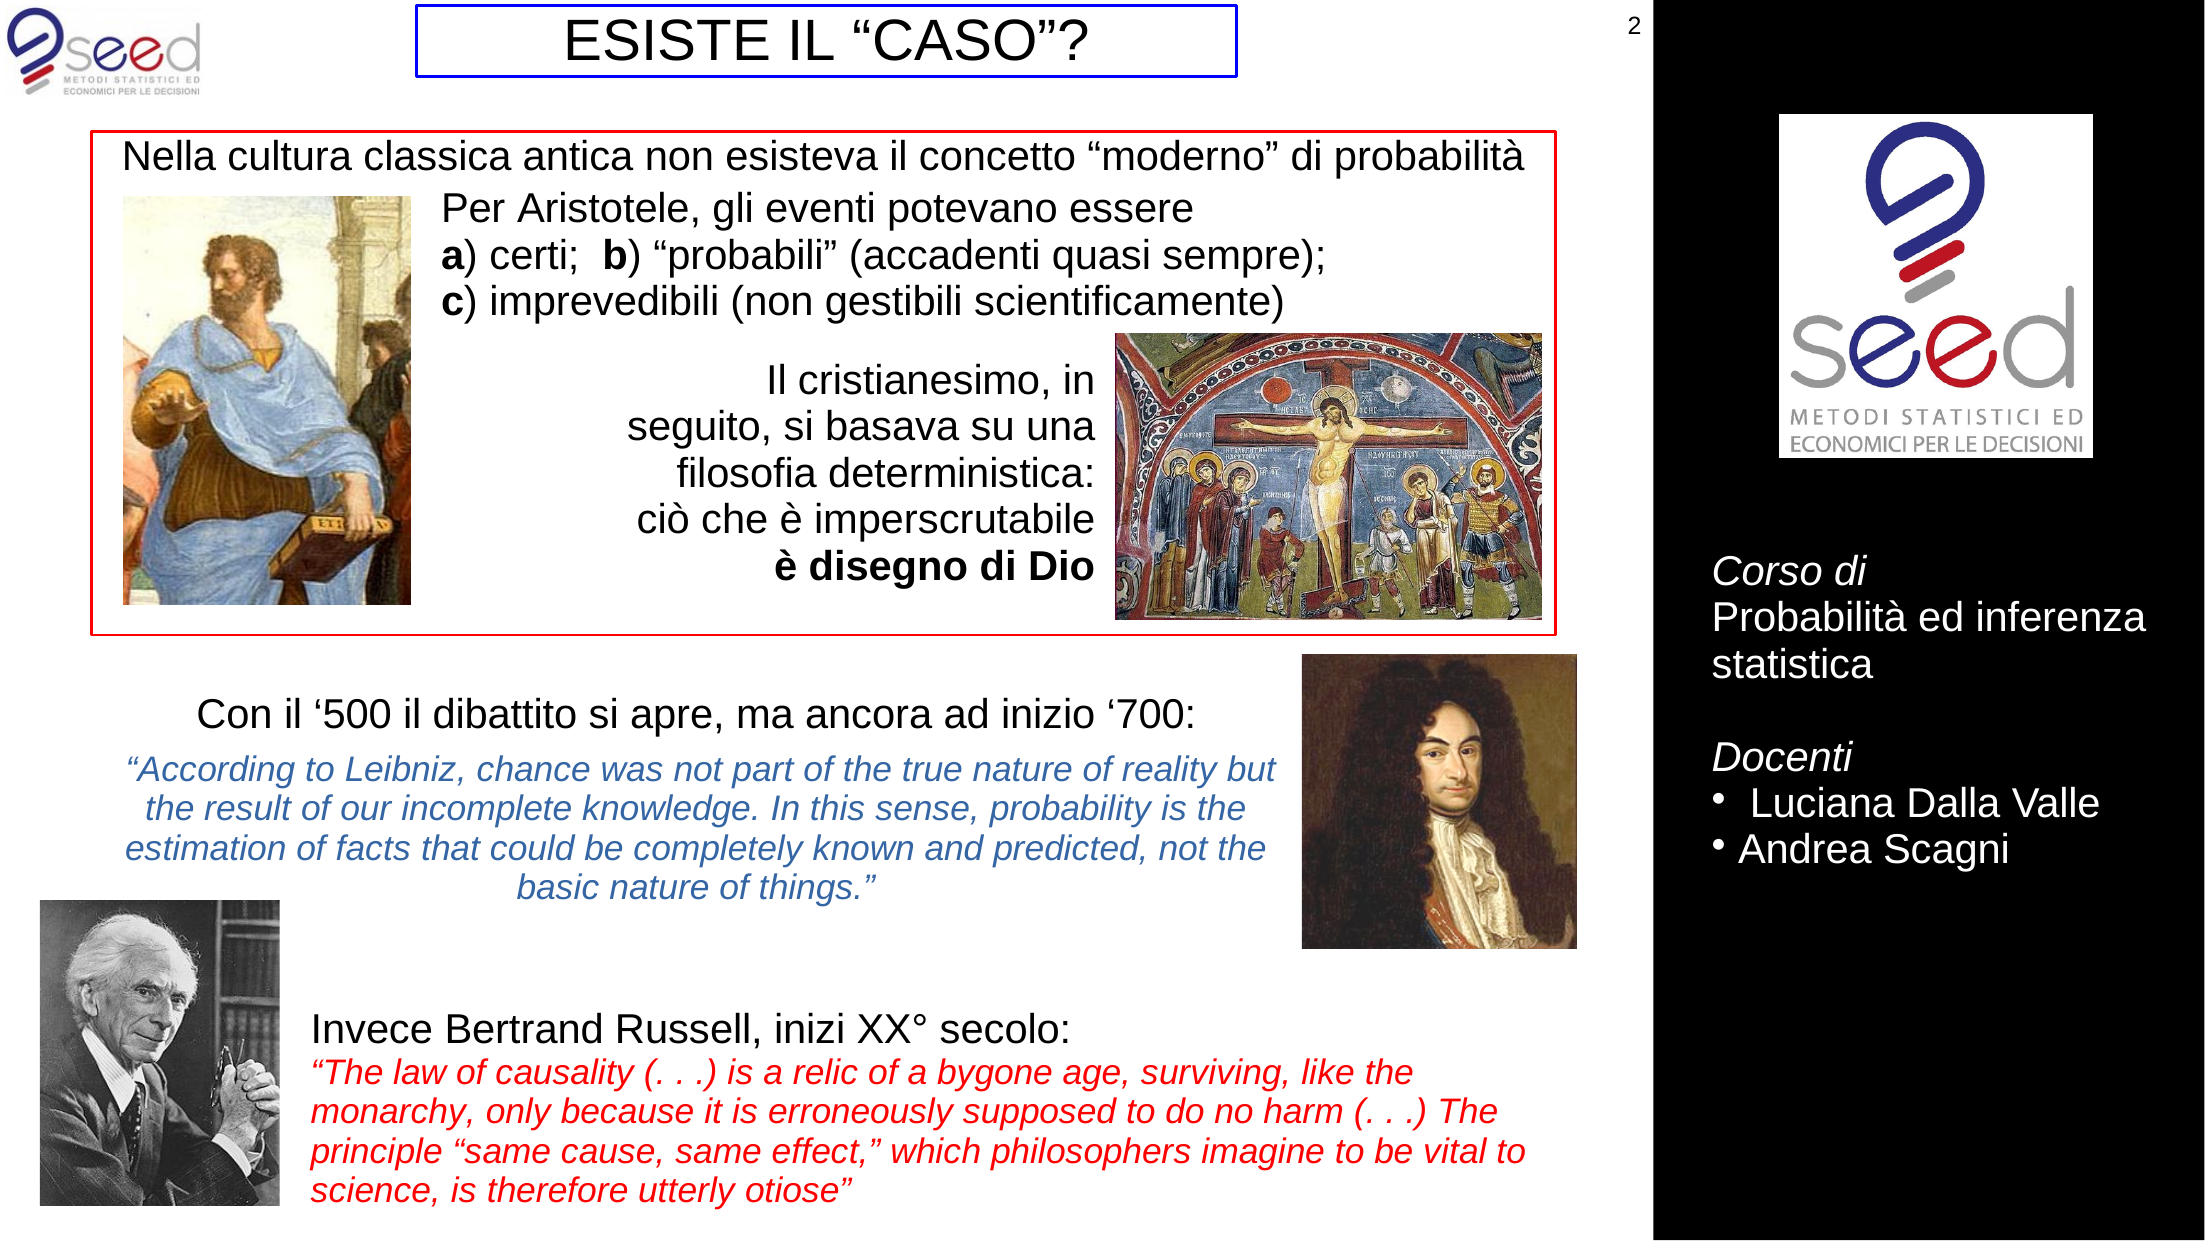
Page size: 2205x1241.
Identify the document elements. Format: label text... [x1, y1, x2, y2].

picture [1115, 333, 1542, 620]
picture [123, 196, 411, 605]
text_box ESISTE IL “CASO”? [416, 5, 1237, 77]
picture [5, 5, 203, 98]
text_box Invece Bertrand Russell, inizi XX° secolo: “The law of causality (. . .) is a relic of a bygone age, surviving, like the monarchy, only because it is erroneously supposed to do no harm (. . .) The principle “same cause, same effect,” which philosophers imagine to be vital to science, is therefore utterly otiose” [310, 1005, 1563, 1212]
text_box Con il ‘500 il dibattito si apre, ma ancora ad inizio ‘700: “According to Leibniz, chance was not part of the true nature of reality but the result of our incomplete knowledge. In this sense, probability is the estimation of facts that could be completely known and predicted, not the basic nature of things.” [110, 690, 1283, 909]
text_box Il cristianesimo, in seguito, si basava su una filosofia deterministica: ciò che è imperscrutabile è disegno di Dio [616, 356, 1096, 590]
picture [1301, 654, 1577, 949]
picture [39, 900, 280, 1206]
text_box Nella cultura classica antica non esisteva il concetto “moderno” di probabilità Per Aristotele, gli eventi potevano essere a) certi; b) “probabili” (accadenti quasi sempre); c) imprevedibili (non gestibili scientificamente) [91, 131, 1556, 636]
picture [1779, 114, 2093, 458]
